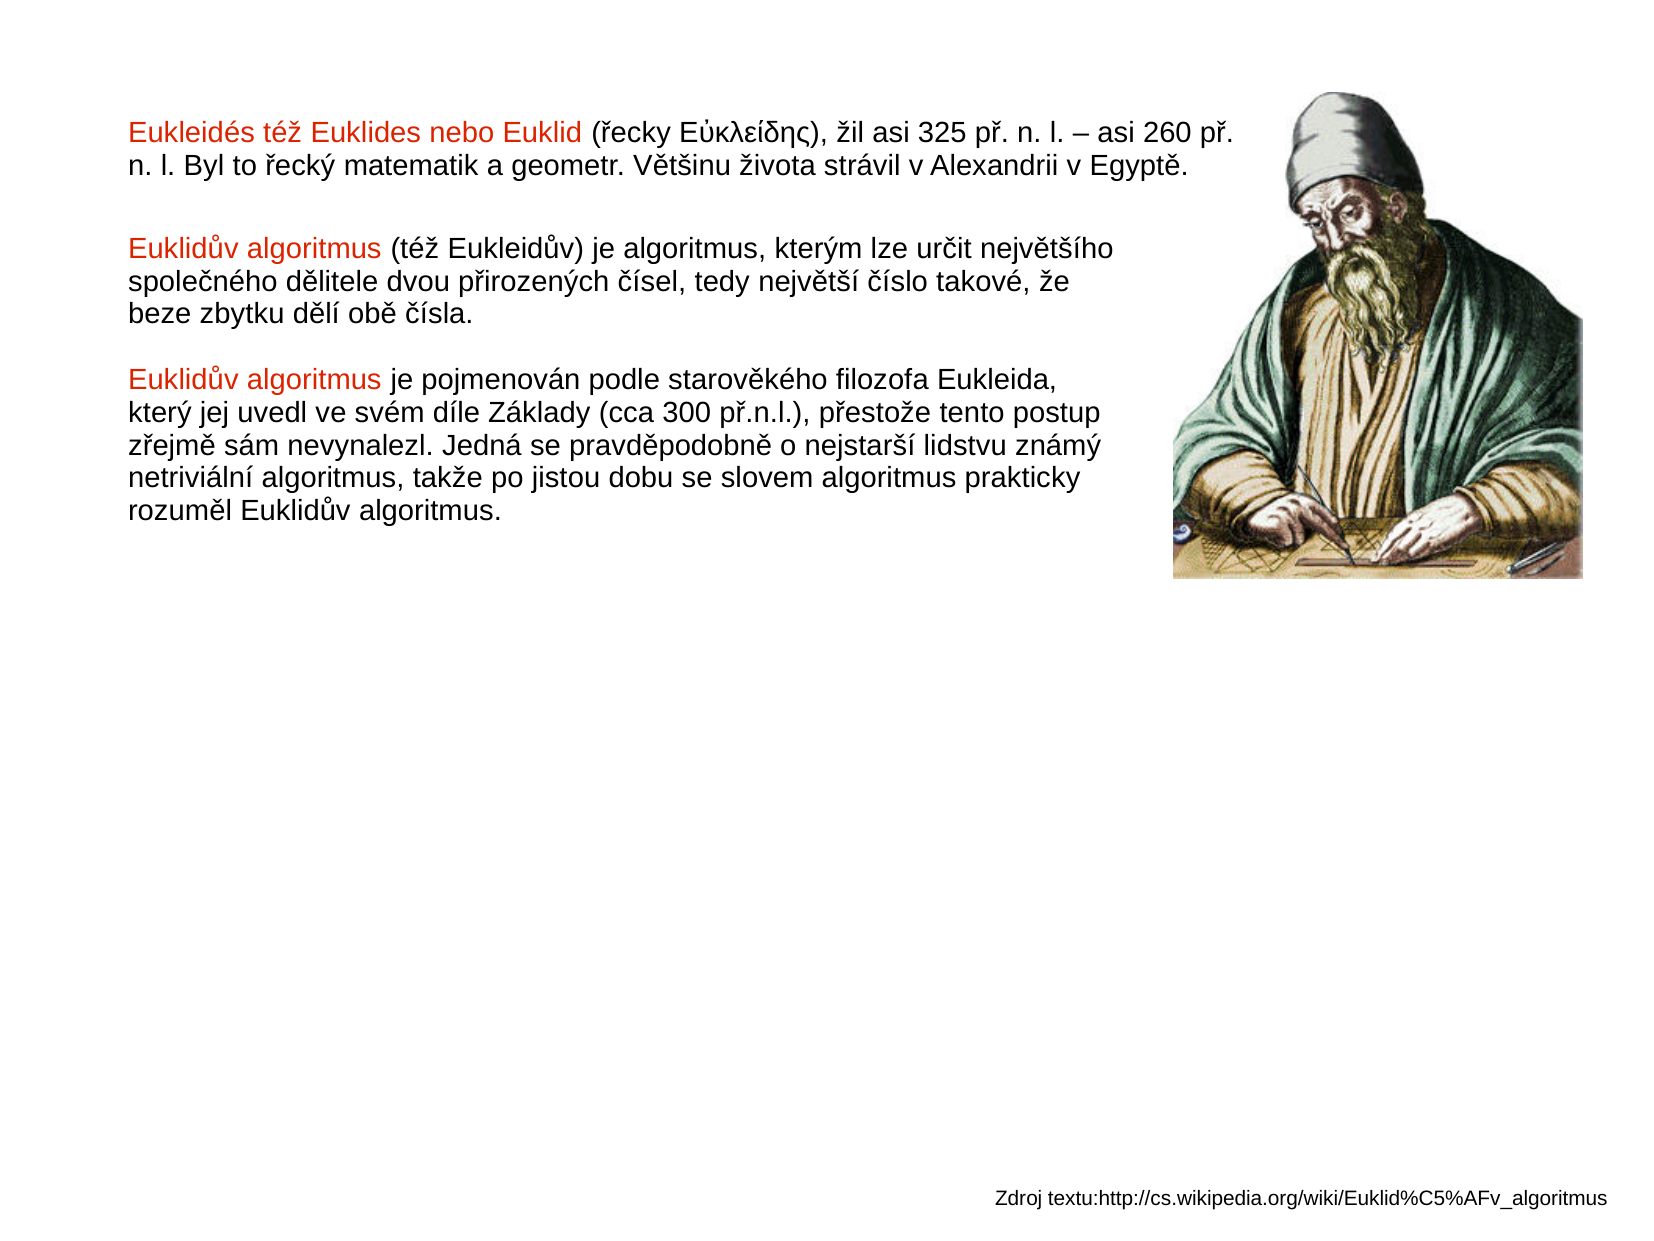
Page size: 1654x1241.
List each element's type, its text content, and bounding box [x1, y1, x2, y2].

text_box Eukleidés též Euklides nebo Euklid (řecky Εὐκλείδης), žil asi 325 př. n. l. – asi 260 př. n. l. Byl to řecký matematik a geometr. Většinu života strávil v Alexandrii v Egyptě. [113, 108, 1260, 189]
text_box Euklidův algoritmus (též Eukleidův) je algoritmus, kterým lze určit největšího společného dělitele dvou přirozených čísel, tedy největší číslo takové, že beze zbytku dělí obě čísla. Euklidův algoritmus je pojmenován podle starověkého filozofa Eukleida, který jej uvedl ve svém díle Základy (cca 300 př.n.l.), přestože tento postup zřejmě sám nevynalezl. Jedná se pravděpodobně o nejstarší lidstvu známý netriviální algoritmus, takže po jistou dobu se slovem algoritmus prakticky rozuměl Euklidův algoritmus. [113, 224, 1142, 535]
picture [1173, 92, 1583, 579]
text_box Zdroj textu:http://cs.wikipedia.org/wiki/Euklid%C5%AFv_algoritmus [980, 1178, 1630, 1217]
